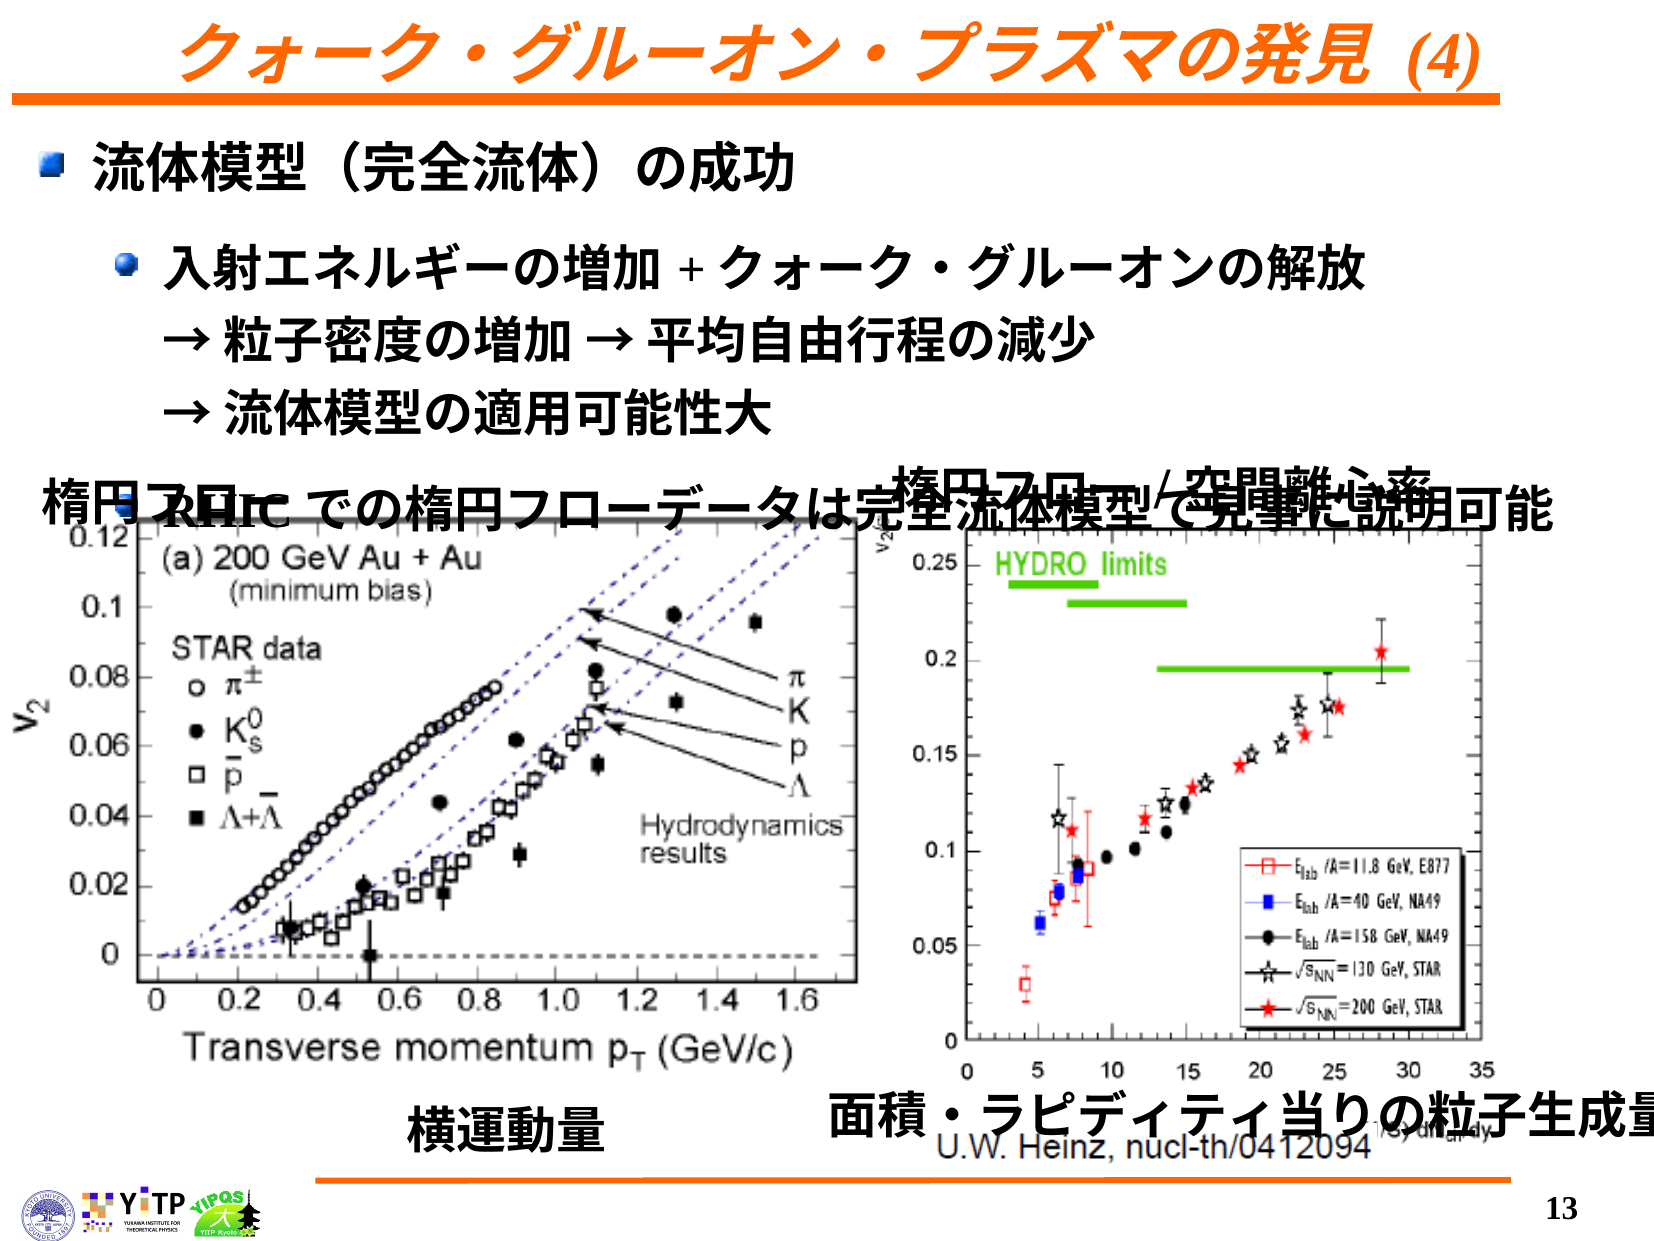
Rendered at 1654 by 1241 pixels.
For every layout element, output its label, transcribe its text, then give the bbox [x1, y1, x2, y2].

picture [187, 513, 203, 525]
list 流体模型（完全流体）の成功 入射エネルギーの増加+クォーク・グルーオンの解放 → 粒子密度の増加 → 平均自由行程の減少 → 流体模型の適用可能性大 RHICでの楕円フローデータは完全流体模型で見事に説明可能 [20, 124, 1621, 449]
title クォーク・グルーオン・プラズマの発見 (4) [0, 0, 1654, 99]
picture [482, 495, 494, 506]
picture [364, 496, 376, 518]
picture [828, 517, 836, 523]
text_box 横運動量 [406, 1090, 616, 1141]
picture [0, 495, 1519, 1082]
text_box 楕円フロー [41, 462, 283, 513]
picture [1467, 505, 1476, 513]
picture [1434, 504, 1445, 510]
picture [567, 498, 591, 519]
picture [464, 495, 476, 506]
picture [20, 1189, 76, 1241]
picture [1373, 517, 1380, 526]
text_box 面積・ラピディティ当りの粒子生成量 [827, 1076, 1616, 1127]
picture [866, 1127, 1519, 1168]
picture [77, 1183, 261, 1237]
text_box 楕円フロー/空間離心率 [890, 451, 1432, 517]
